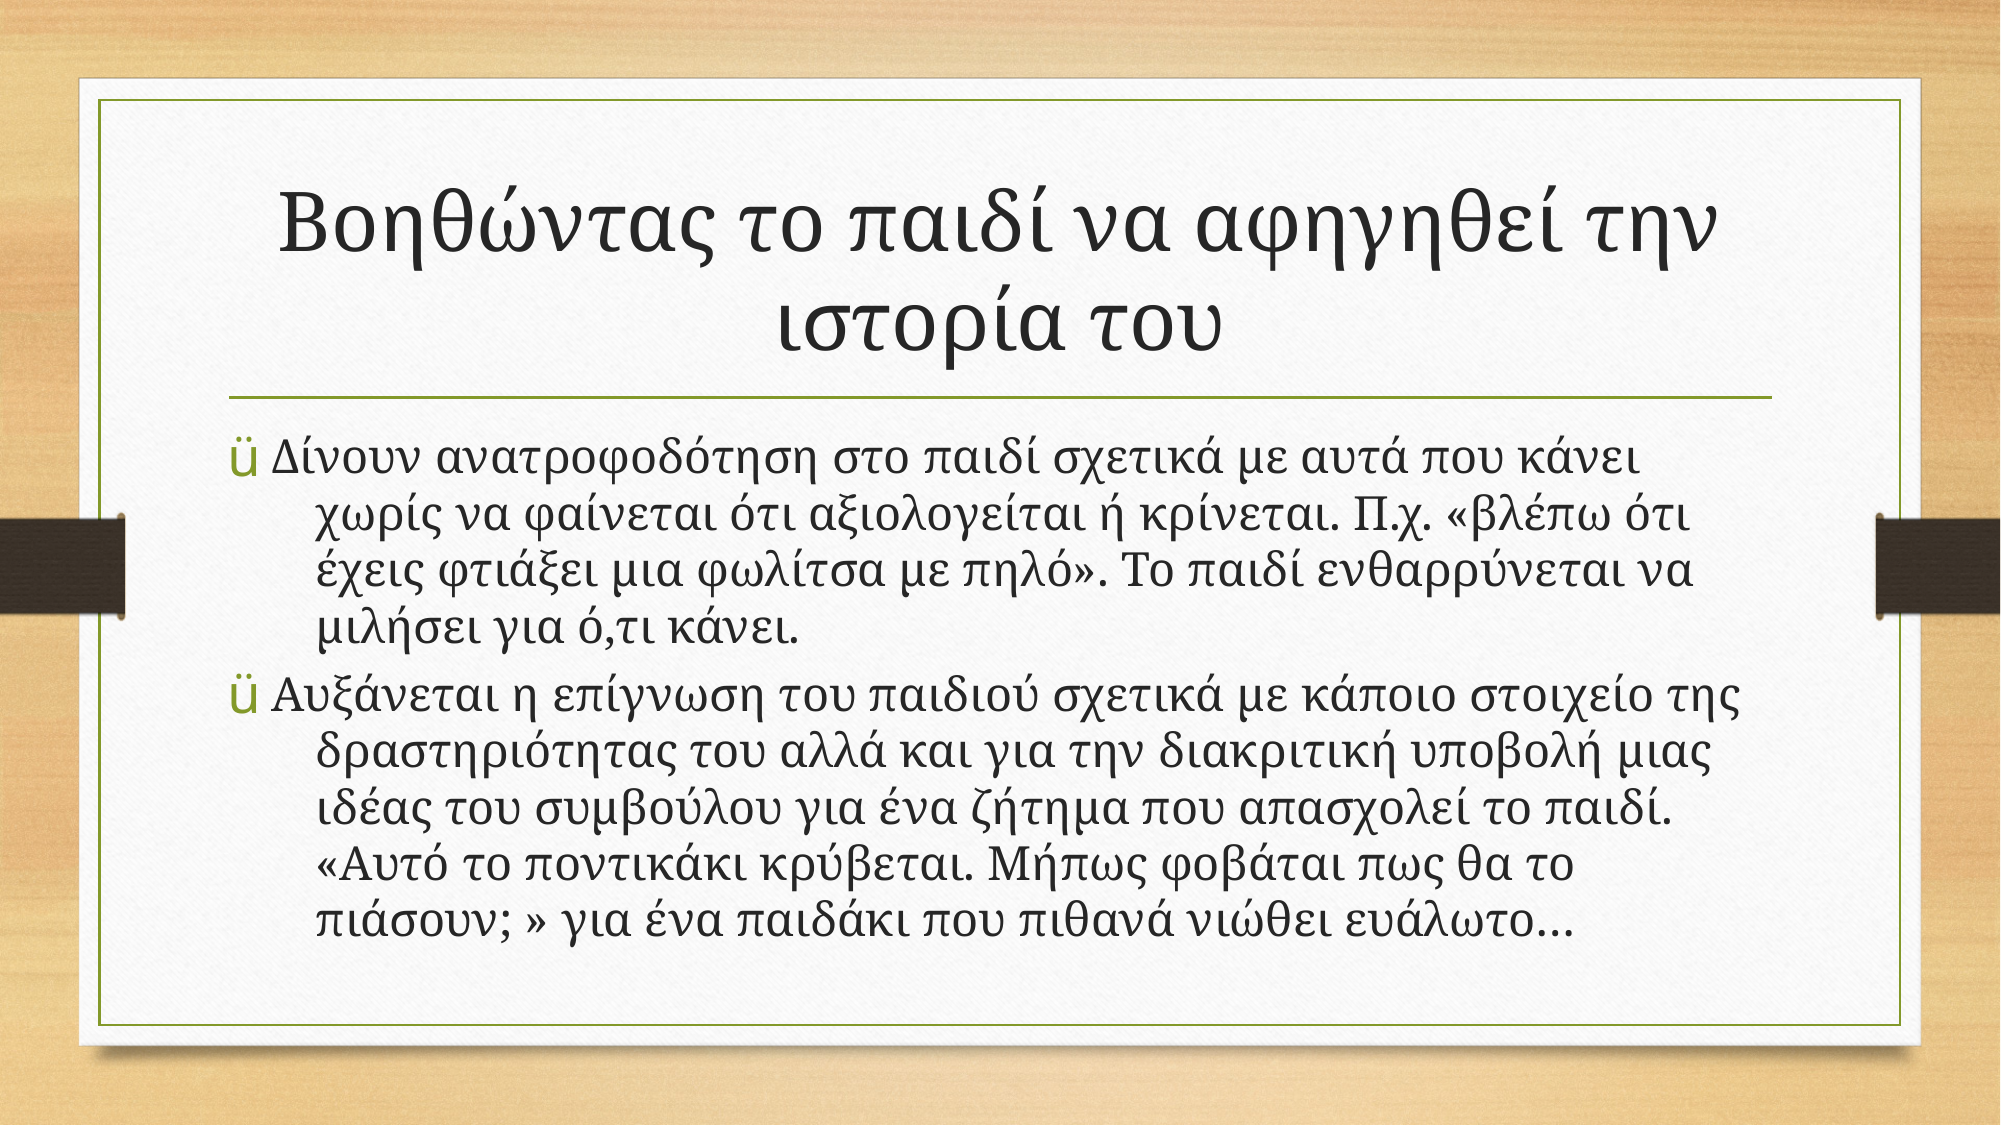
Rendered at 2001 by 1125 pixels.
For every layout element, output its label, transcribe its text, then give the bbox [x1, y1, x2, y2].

list Δίνουν ανατροφοδότηση στο παιδί σχετικά με αυτά που κάνει χωρίς να φαίνεται ότι αξιολογείται ή κρίνεται. Π.χ. «βλέπω ότι έχεις φτιάξει μια φωλίτσα με πηλό». Το παιδί ενθαρρύνεται να μιλήσει για ό,τι κάνει. Αυξάνεται η επίγνωση του παιδιού σχετικά με κάποιο στοιχείο της δραστηριότητας του αλλά και για την διακριτική υποβολή μιας ιδέας του συμβούλου για ένα ζήτημα που απασχολεί το παιδί. «Αυτό το ποντικάκι κρύβεται. Μήπως φοβάται πως θα το πιάσουν; » για ένα παιδάκι που πιθανά νιώθει ευάλωτο… [212, 419, 1788, 964]
title Βοηθώντας το παιδί να αφηγηθεί την ιστορία του [212, 161, 1788, 376]
